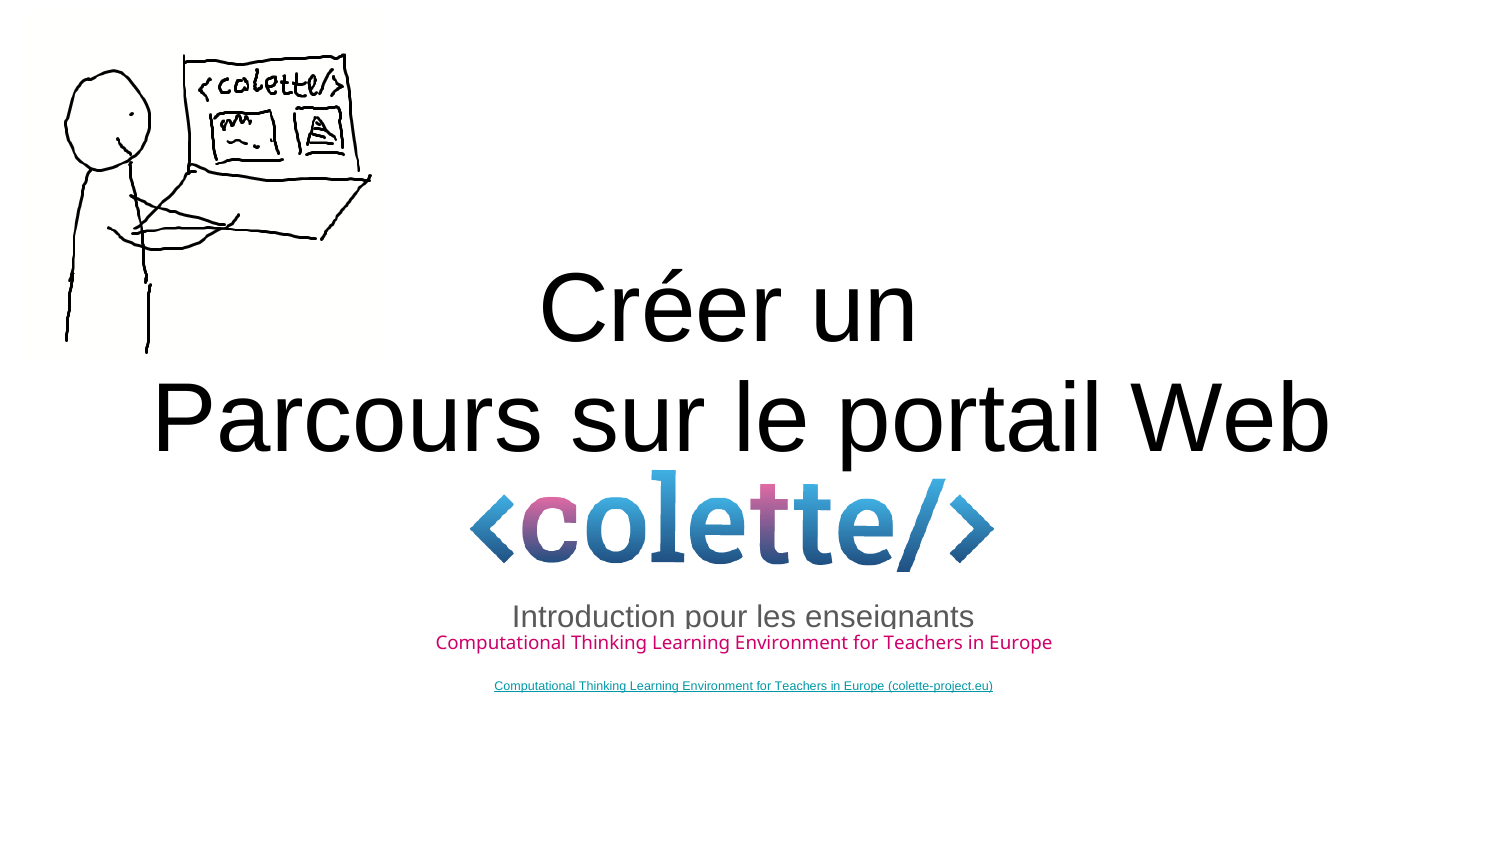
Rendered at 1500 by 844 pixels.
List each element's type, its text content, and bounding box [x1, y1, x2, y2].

picture [26, 10, 379, 362]
picture [387, 406, 1076, 636]
subtitle Introduction pour les enseignants Computational Thinking Learning Environment for Teachers in Europe Computational Thinking Learning Environment for Teachers in Europe (colette-project.eu) [44, 590, 1443, 721]
title Créer un Parcours sur le portail Web [34, 228, 1451, 597]
